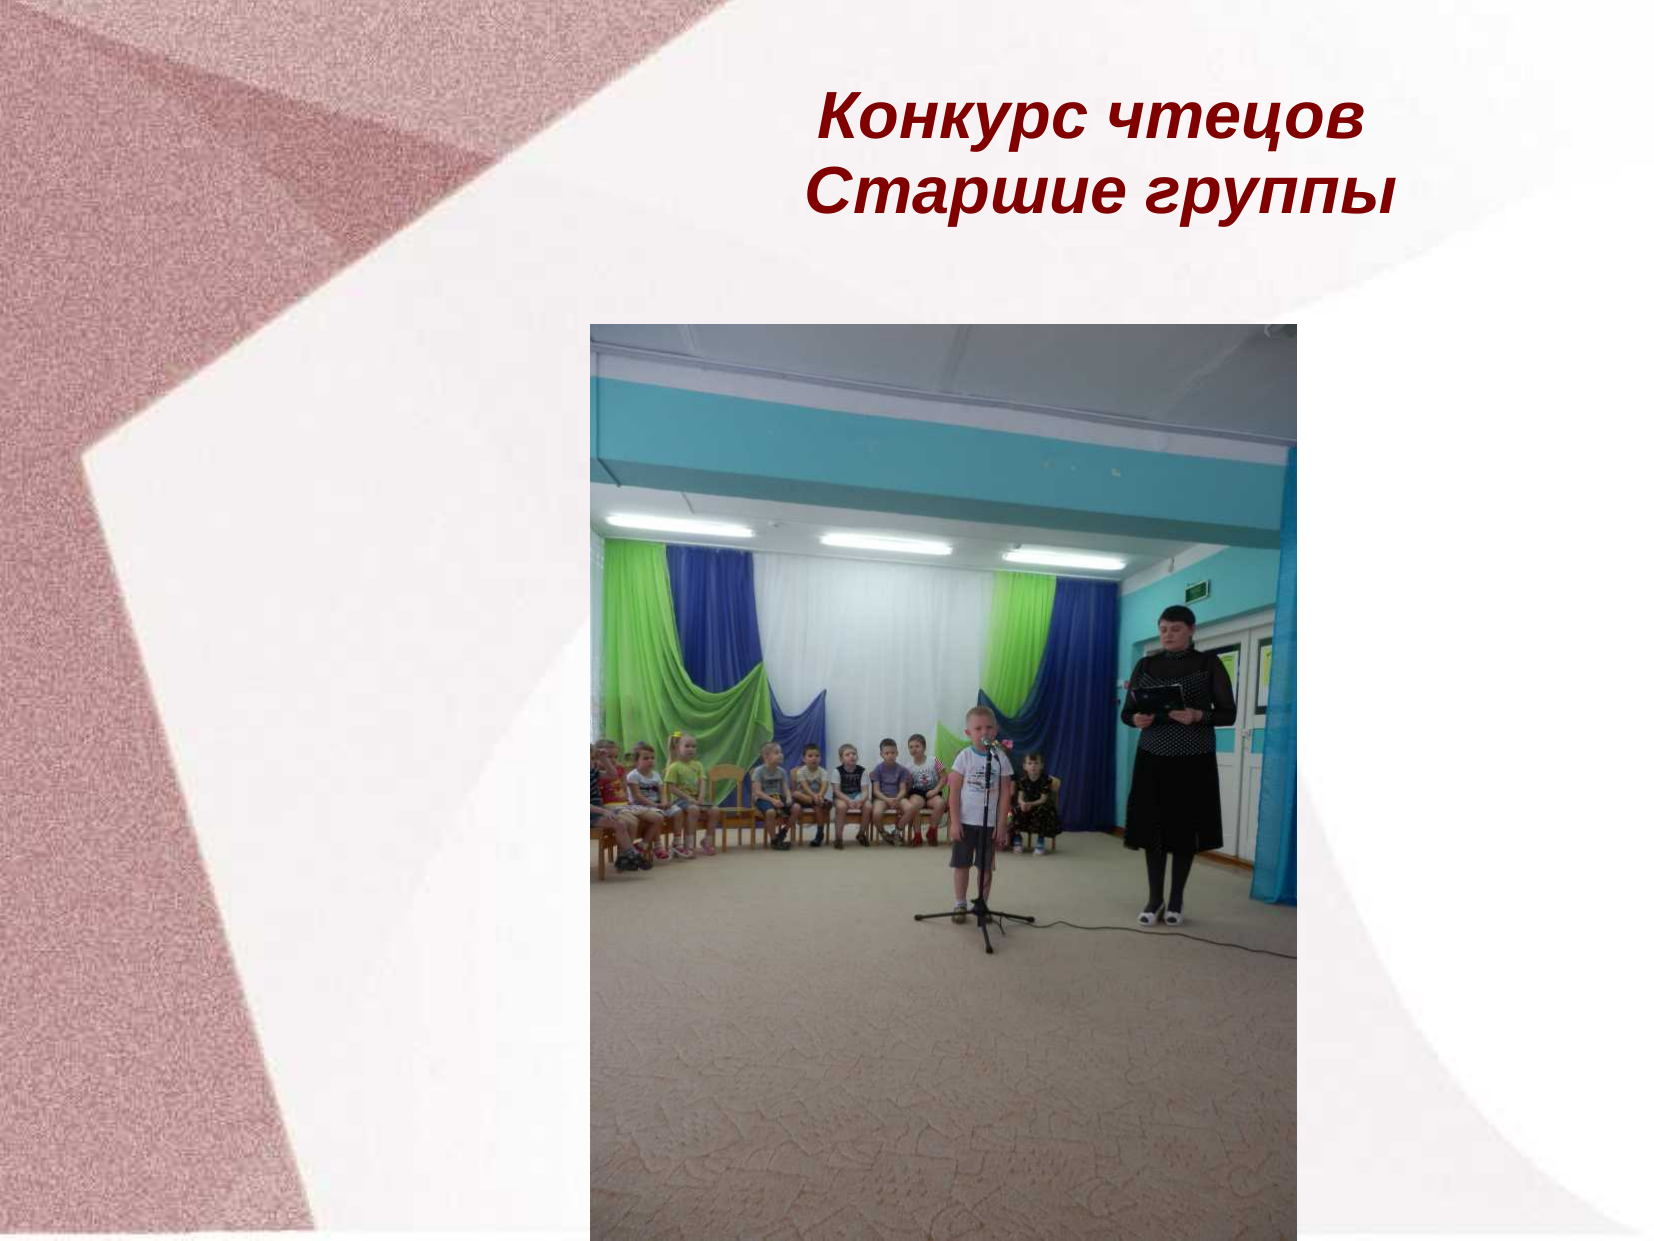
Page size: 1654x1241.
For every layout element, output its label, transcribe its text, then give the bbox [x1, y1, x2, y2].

picture [0, 0, 1654, 1241]
title Конкурс чтецов Старшие группы [596, 49, 1607, 257]
